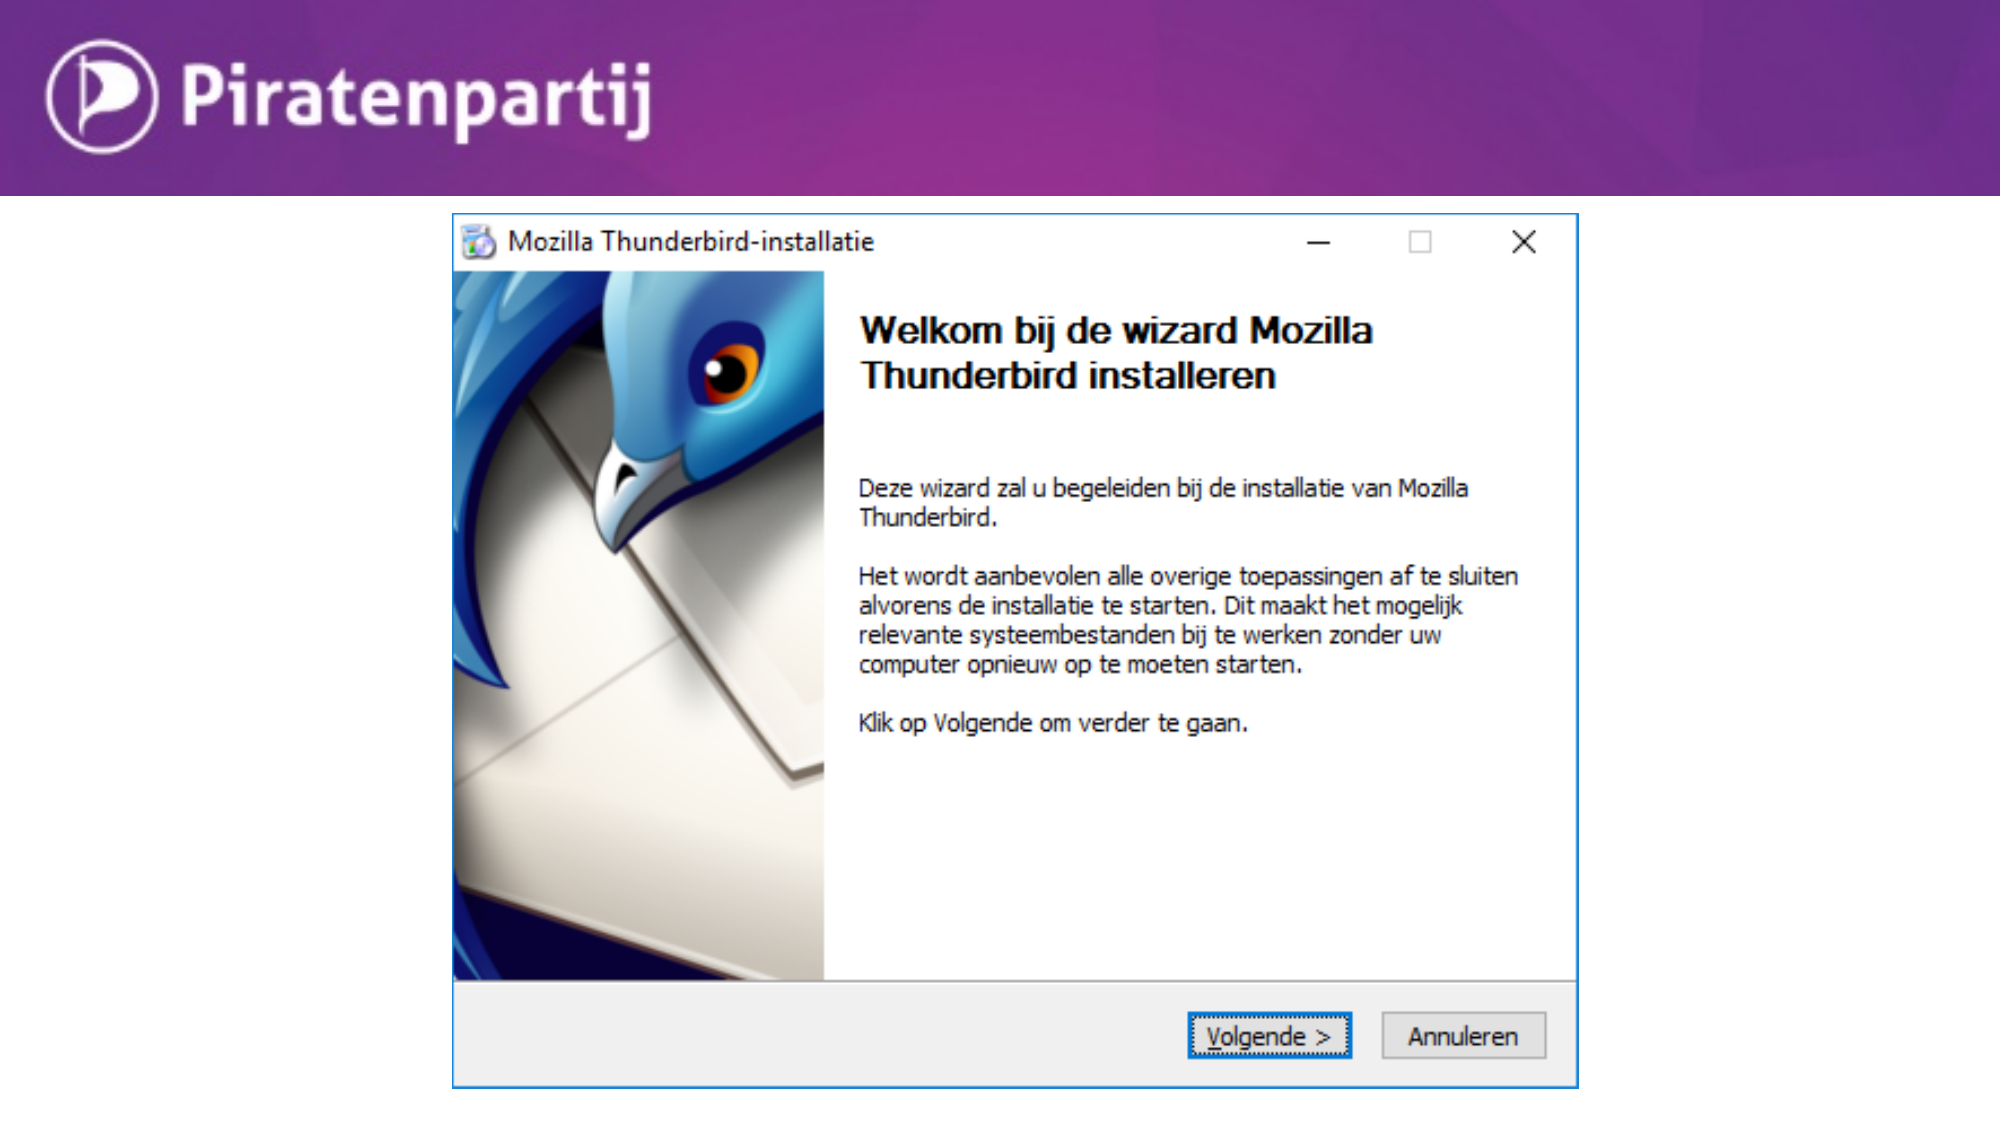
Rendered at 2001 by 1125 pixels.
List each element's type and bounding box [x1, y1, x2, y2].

picture [452, 213, 1579, 1089]
picture [0, 0, 2000, 196]
